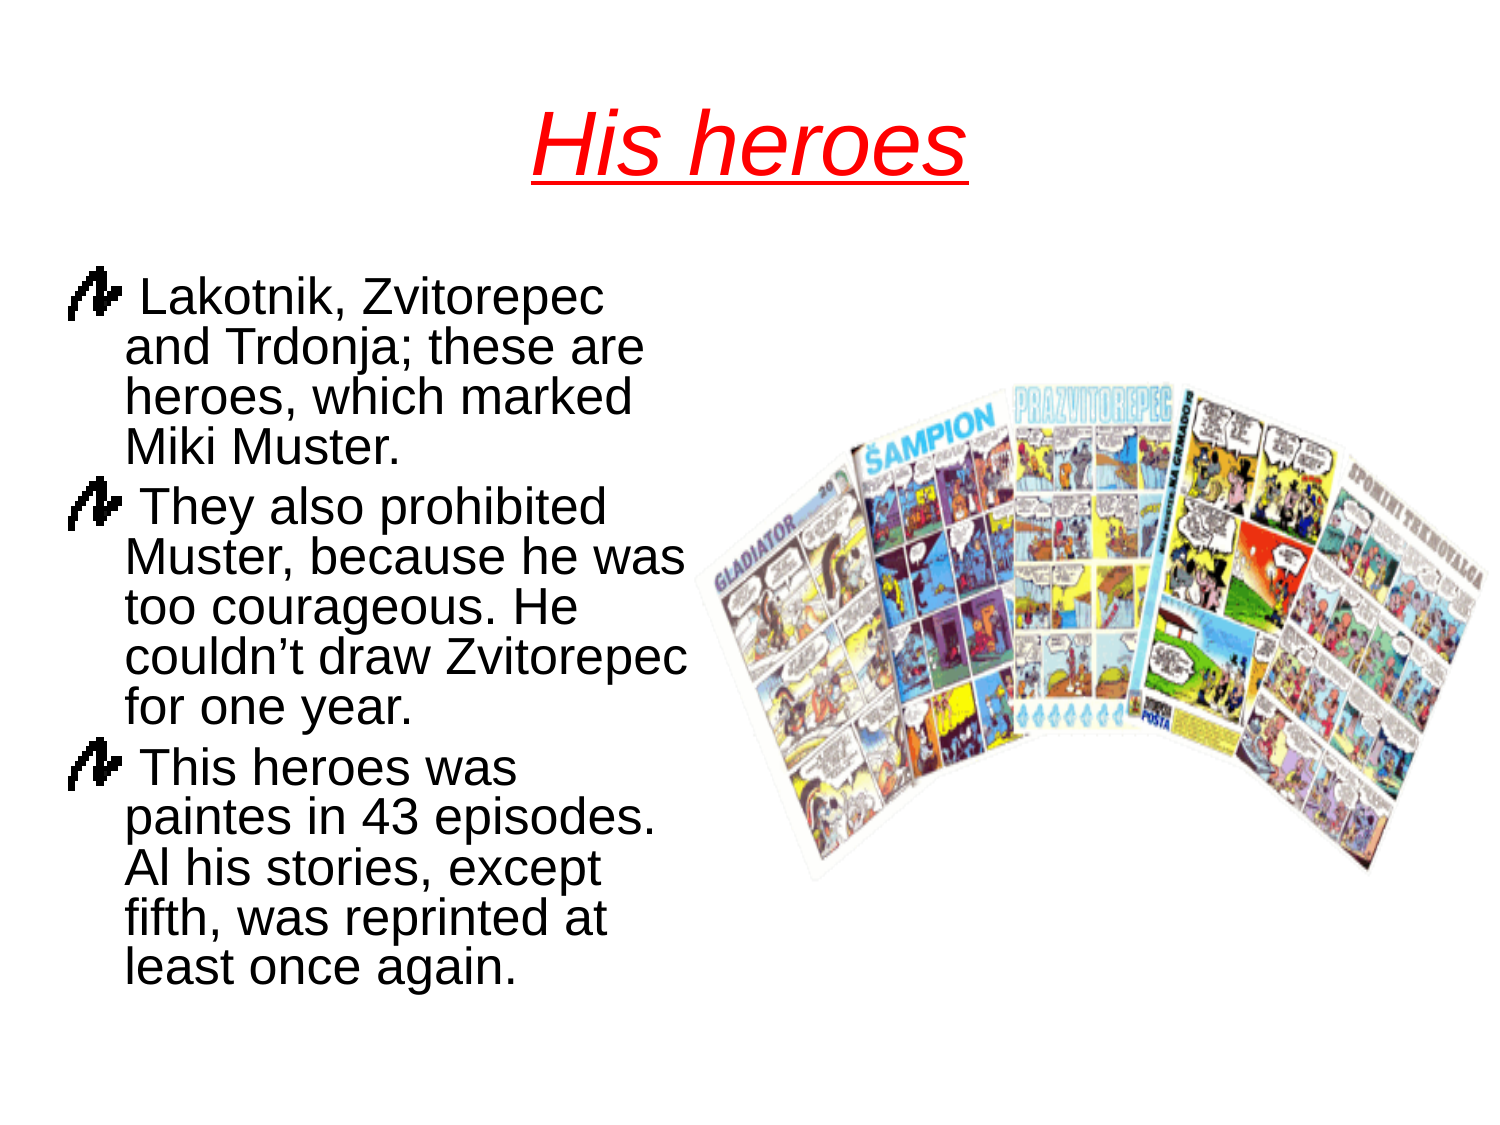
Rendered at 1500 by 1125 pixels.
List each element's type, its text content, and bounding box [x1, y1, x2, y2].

picture [715, 373, 1500, 905]
list Lakotnik, Zvitorepec and Trdonja; these are heroes, which marked Miki Muster. They also prohibited Muster, because he was too courageous. He couldn’t draw Zvitorepec for one year. This heroes was paintes in 43 episodes. Al his stories, except fifth, was reprinted at least once again. [53, 267, 715, 1059]
title His heroes [75, 45, 1425, 233]
